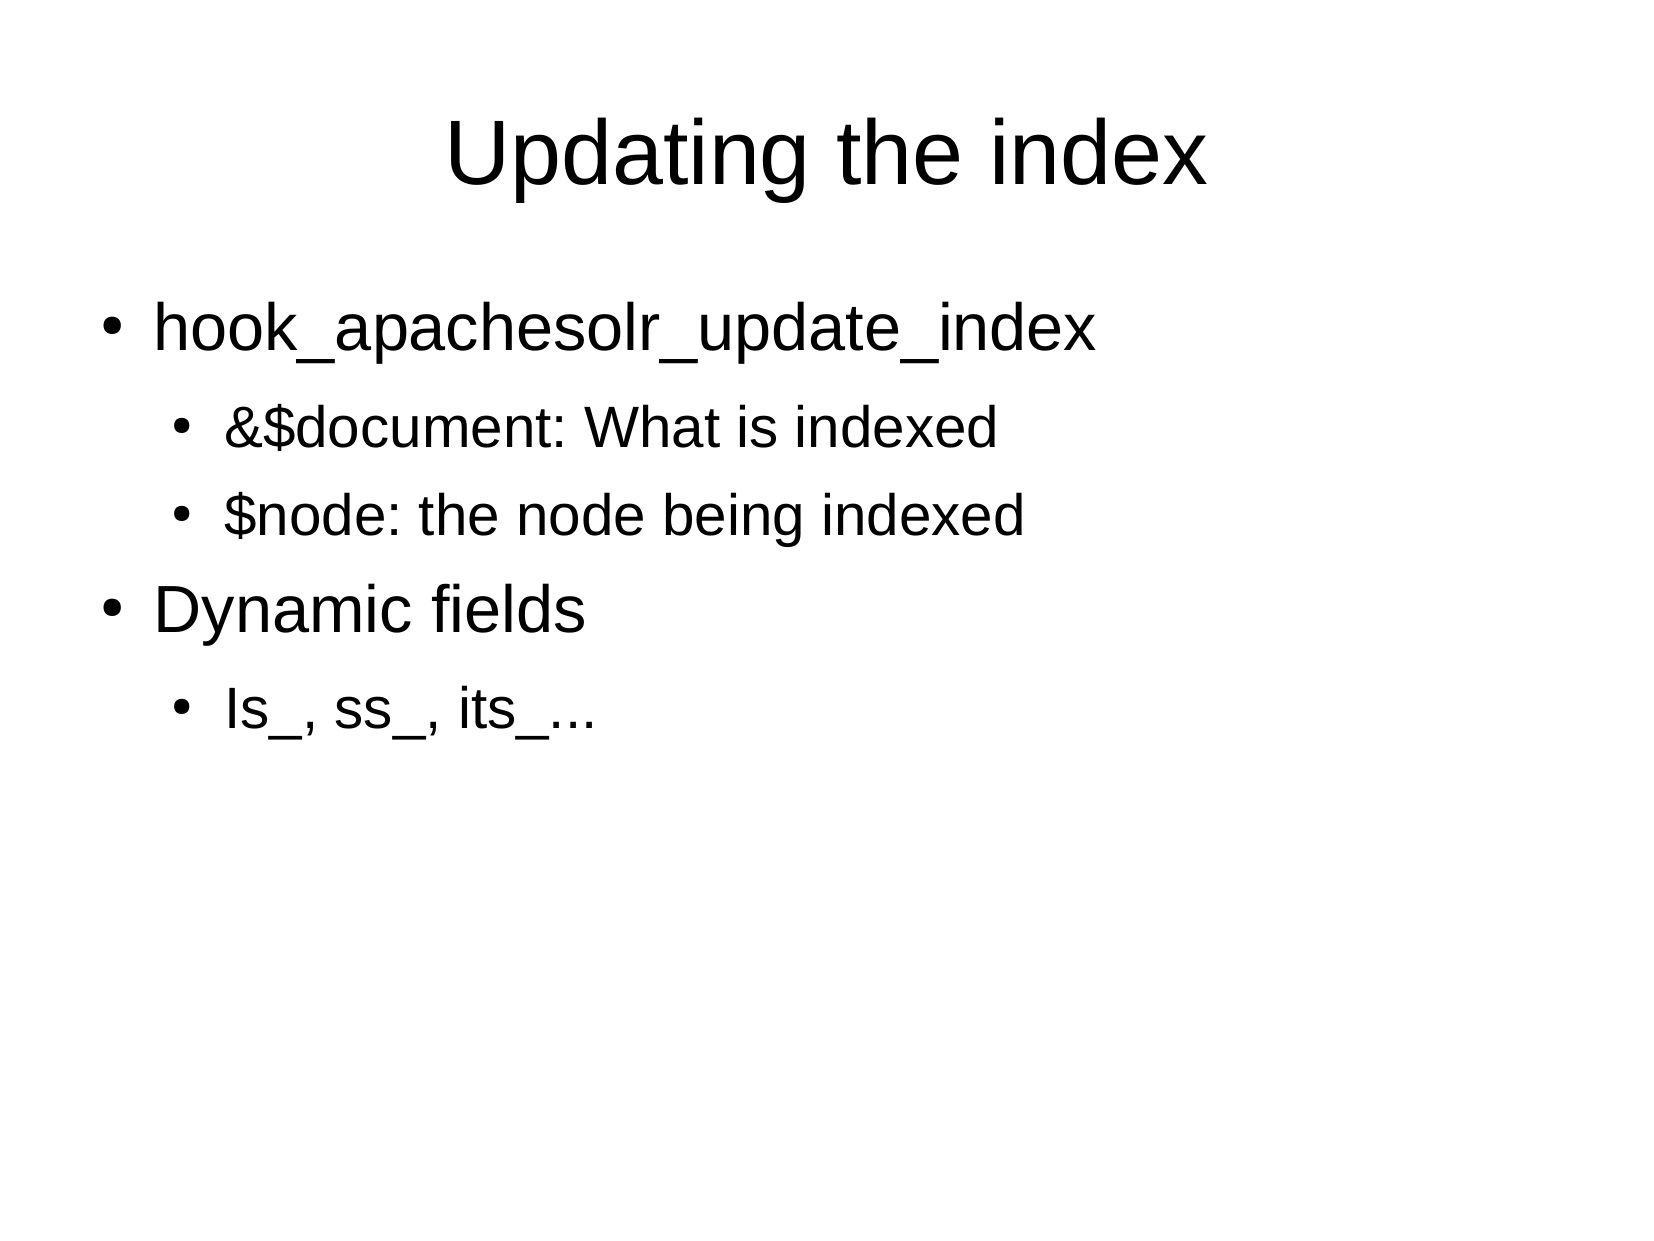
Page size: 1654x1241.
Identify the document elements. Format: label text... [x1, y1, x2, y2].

list hook_apachesolr_update_index &$document: What is indexed $node: the node being indexed Dynamic fields Is_, ss_, its_... [82, 290, 1571, 1109]
title Updating the index [82, 49, 1571, 257]
